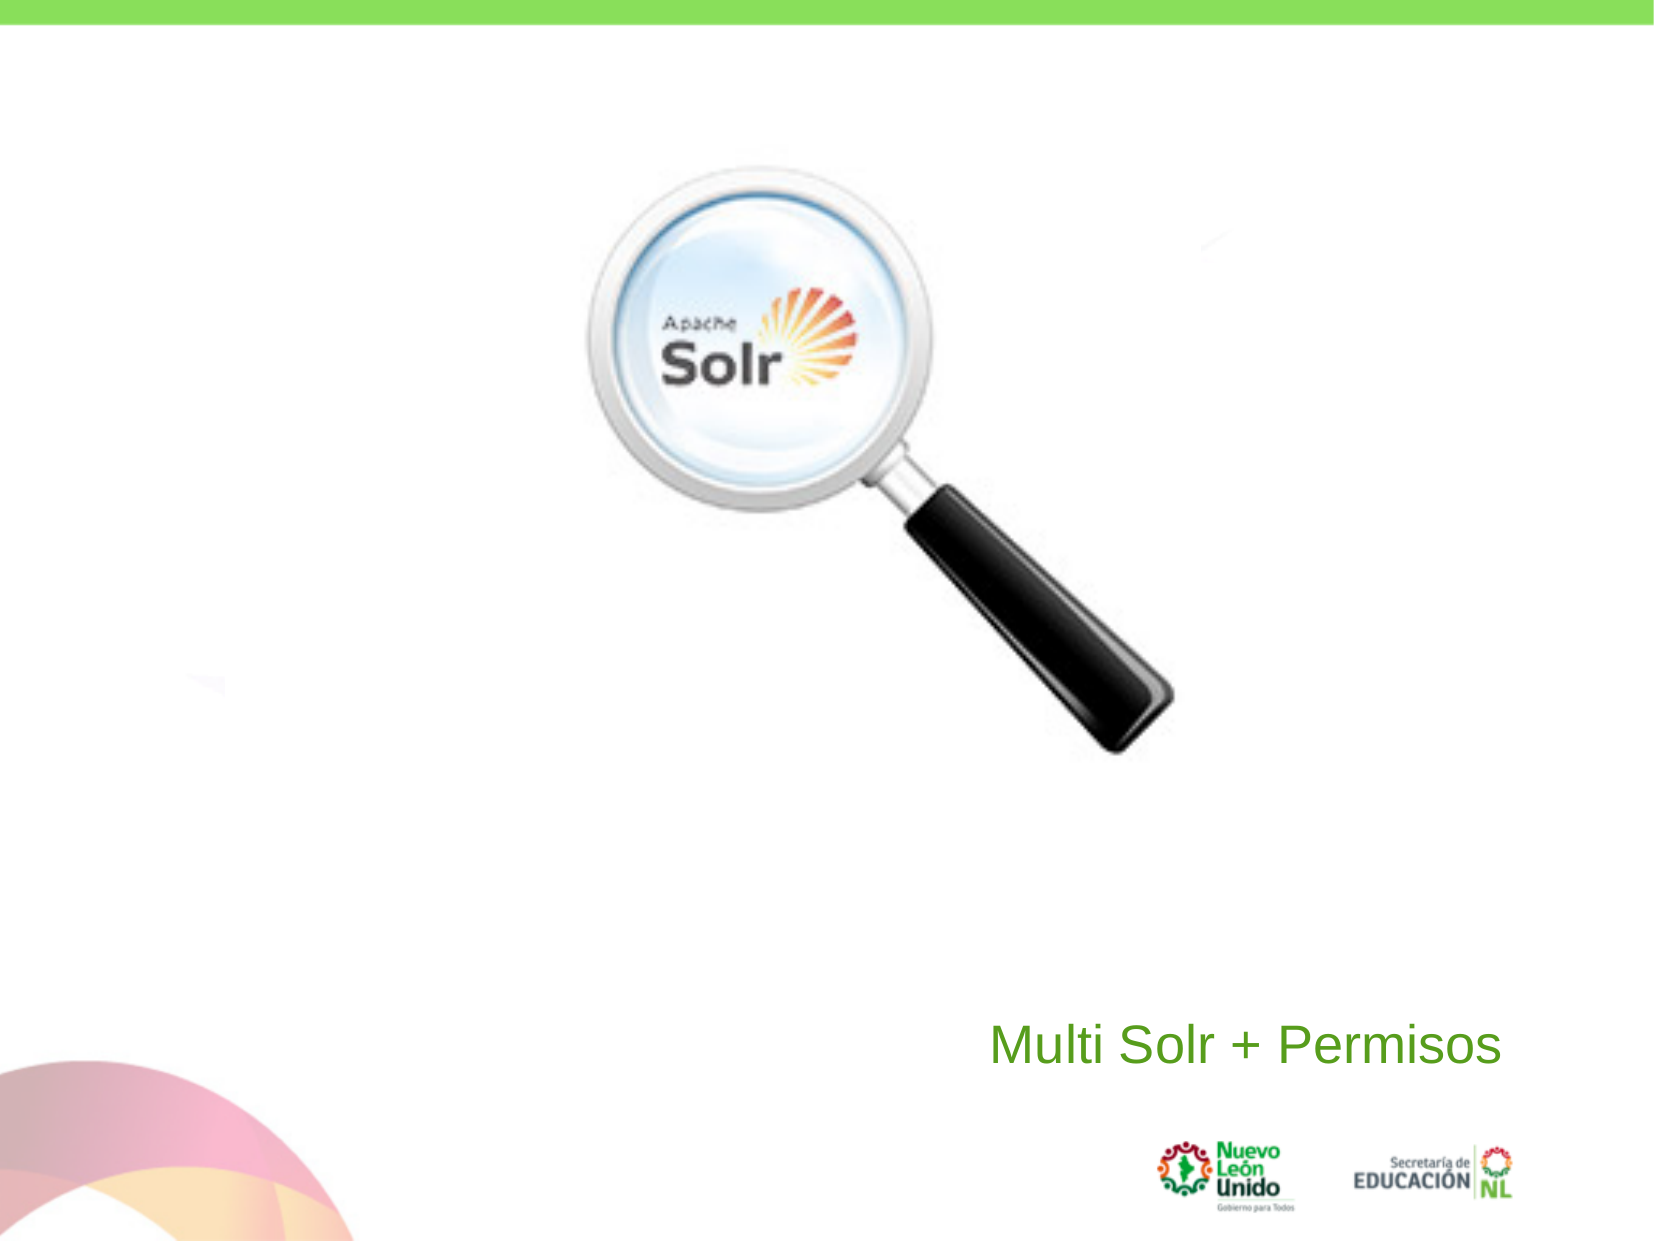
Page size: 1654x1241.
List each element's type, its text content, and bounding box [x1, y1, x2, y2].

text_box Multi Solr + Permisos [975, 1006, 1594, 1088]
picture [0, 0, 1654, 1241]
